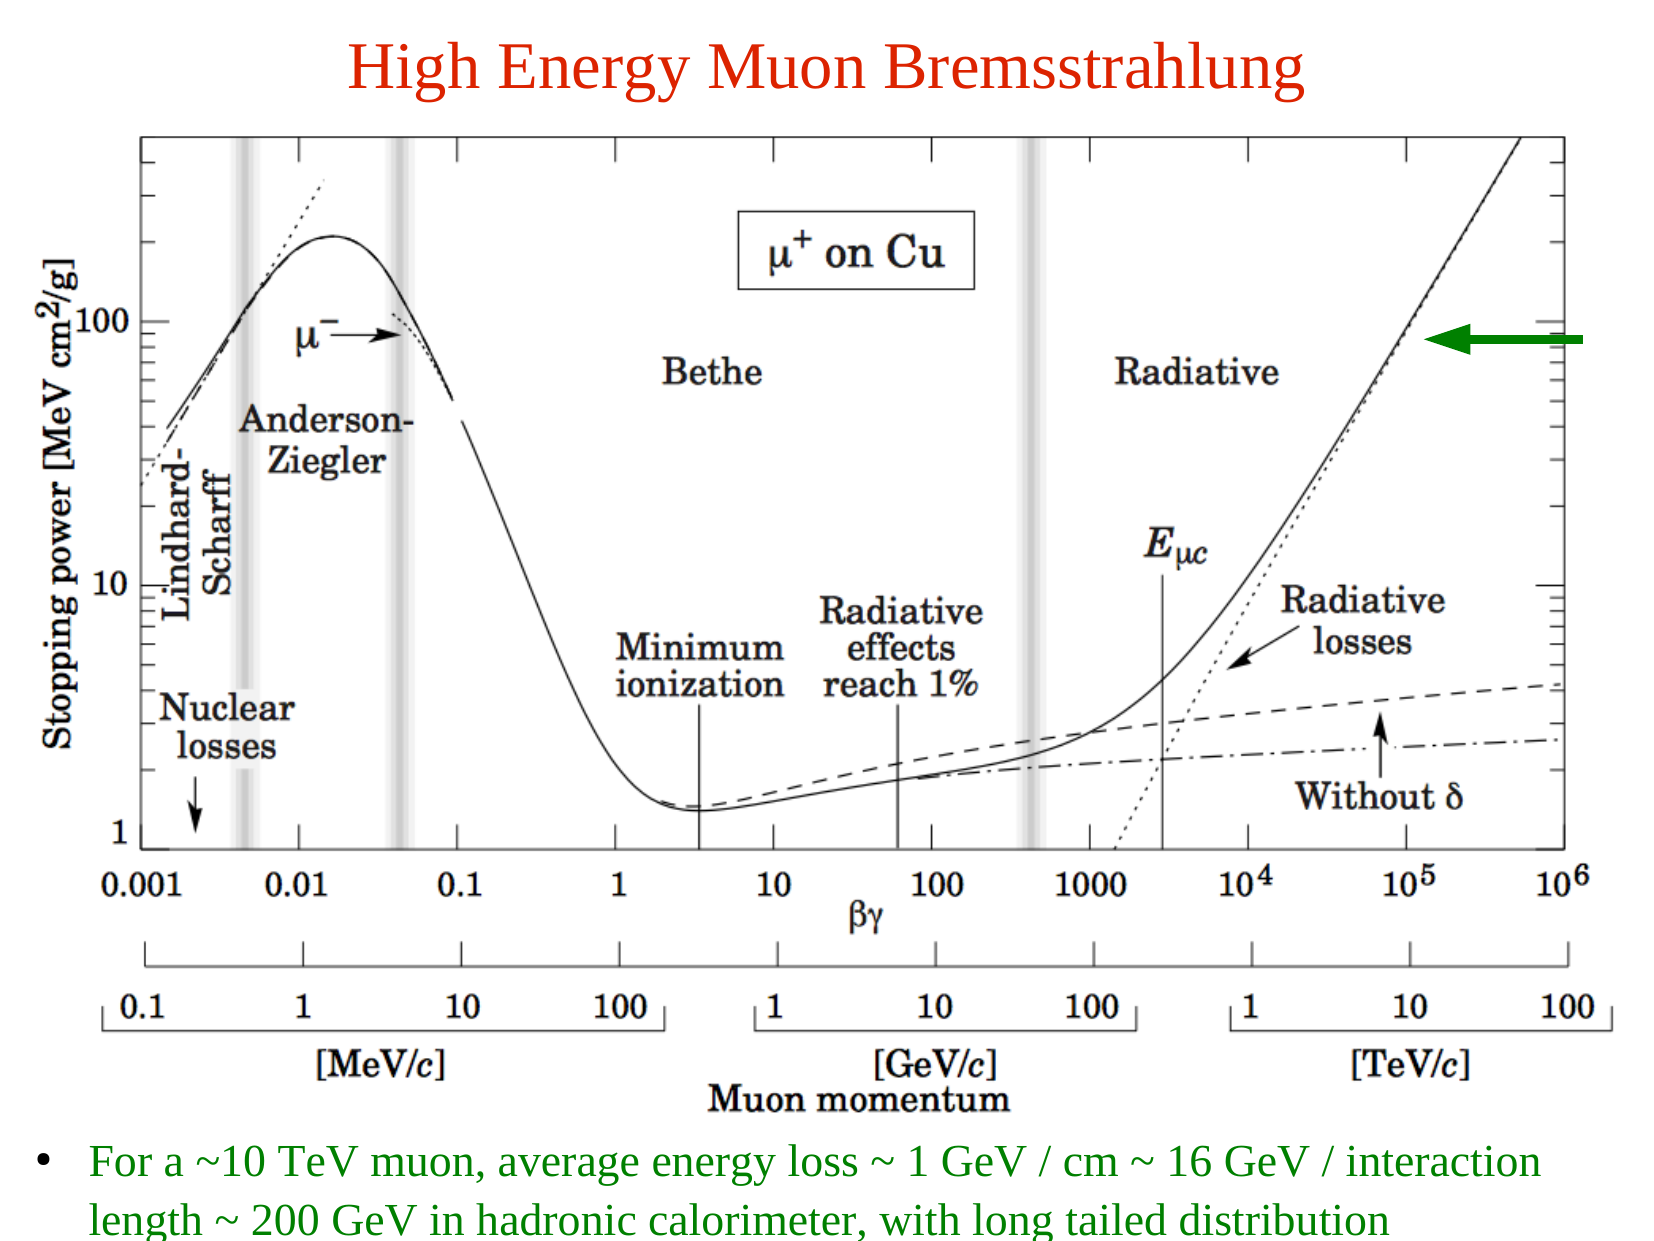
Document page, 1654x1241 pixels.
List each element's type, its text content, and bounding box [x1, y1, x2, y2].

title High Energy Muon Bremsstrahlung [121, 0, 1534, 116]
list For a ~10 TeV muon, average energy loss ~ 1 GeV / cm ~ 16 GeV / interaction length ~ 200 GeV in hadronic calorimeter, with long tailed distribution [17, 1135, 1651, 1241]
list [20, 1130, 1654, 1186]
picture [2, 116, 1654, 1130]
